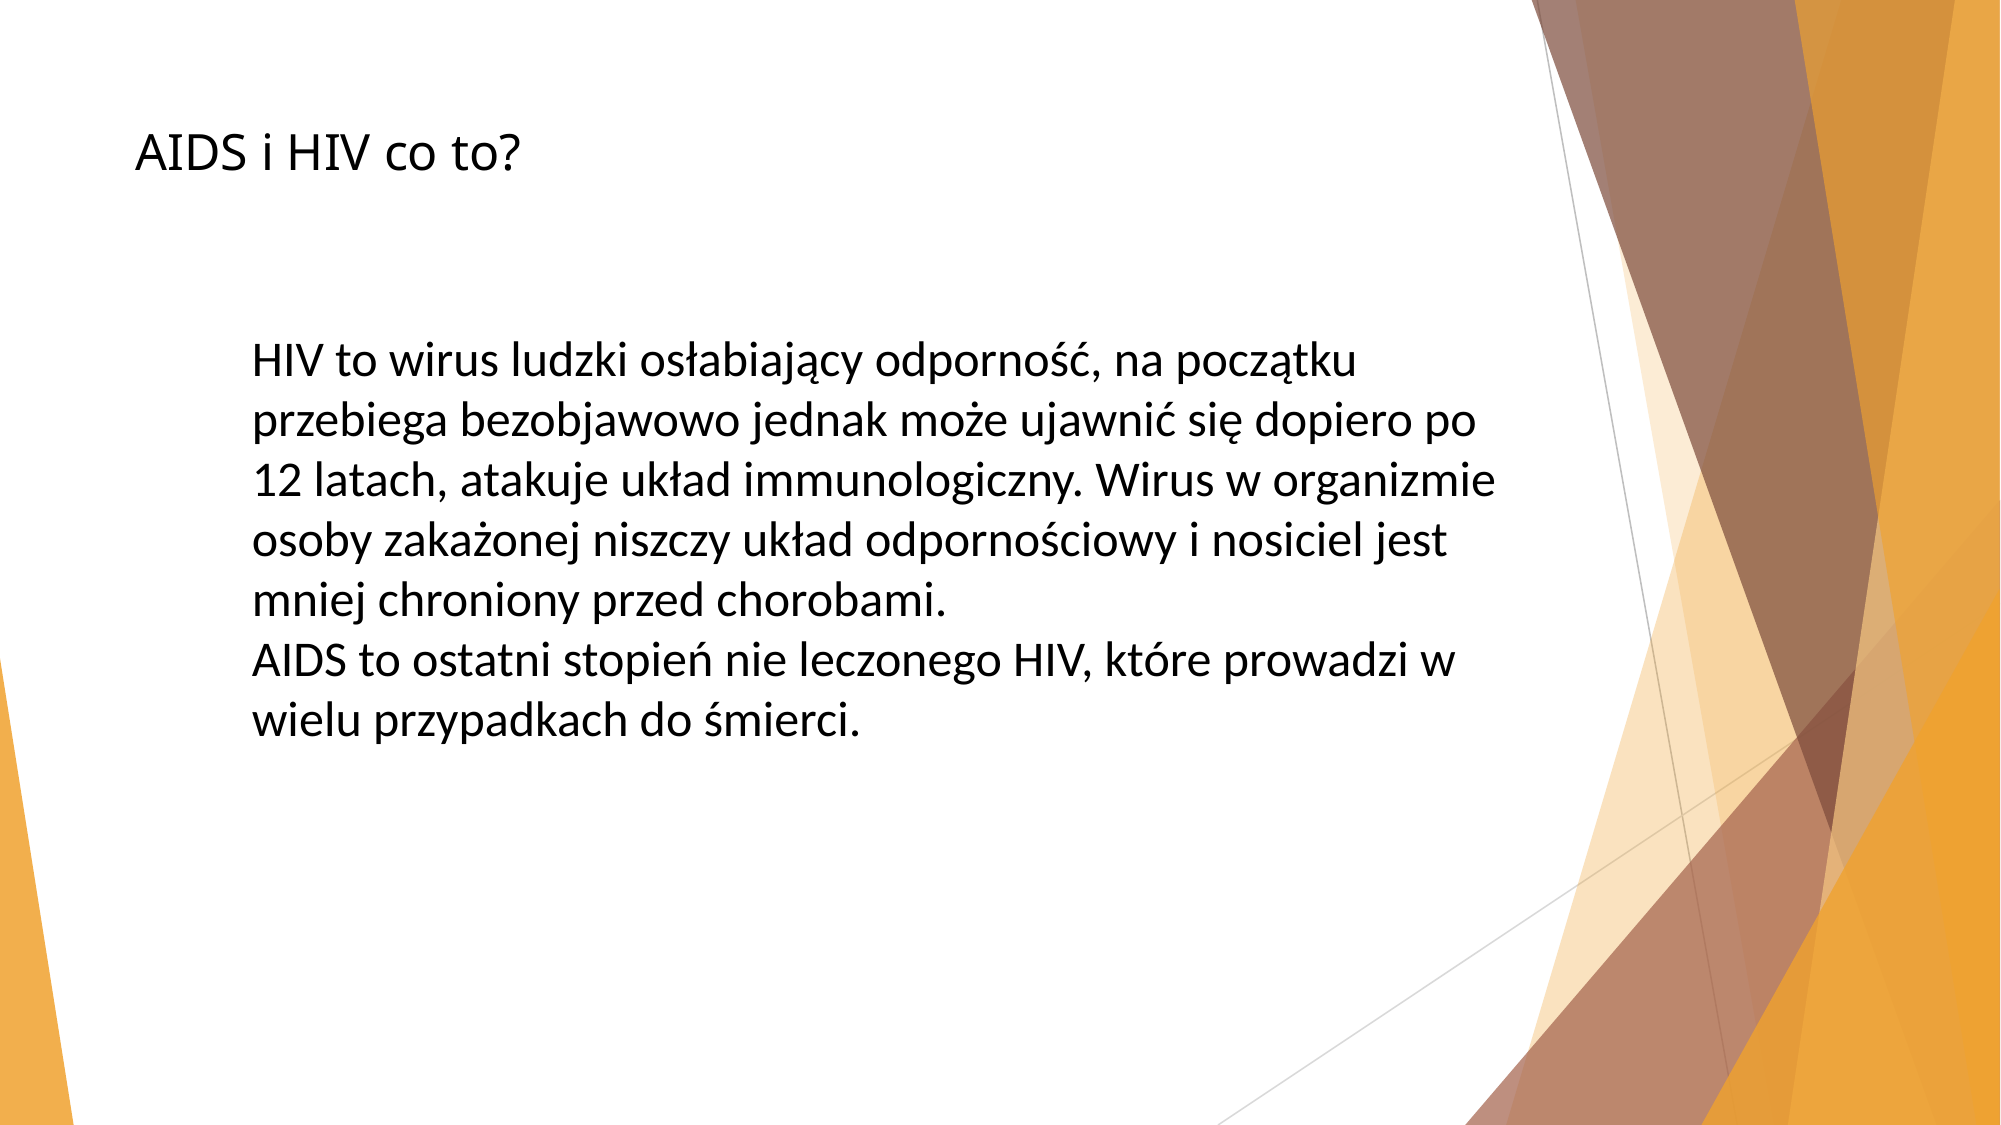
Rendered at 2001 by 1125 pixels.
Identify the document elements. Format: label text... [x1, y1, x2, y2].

text_box AIDS i HIV co to? [120, 113, 1332, 190]
text_box HIV to wirus ludzki osłabiający odporność, na początku przebiega bezobjawowo jednak może ujawnić się dopiero po 12 latach, atakuje układ immunologiczny. Wirus w organizmie osoby zakażonej niszczy układ odpornościowy i nosiciel jest mniej chroniony przed chorobami. AIDS to ostatni stopień nie leczonego HIV, które prowadzi w wielu przypadkach do śmierci. [236, 318, 1534, 758]
